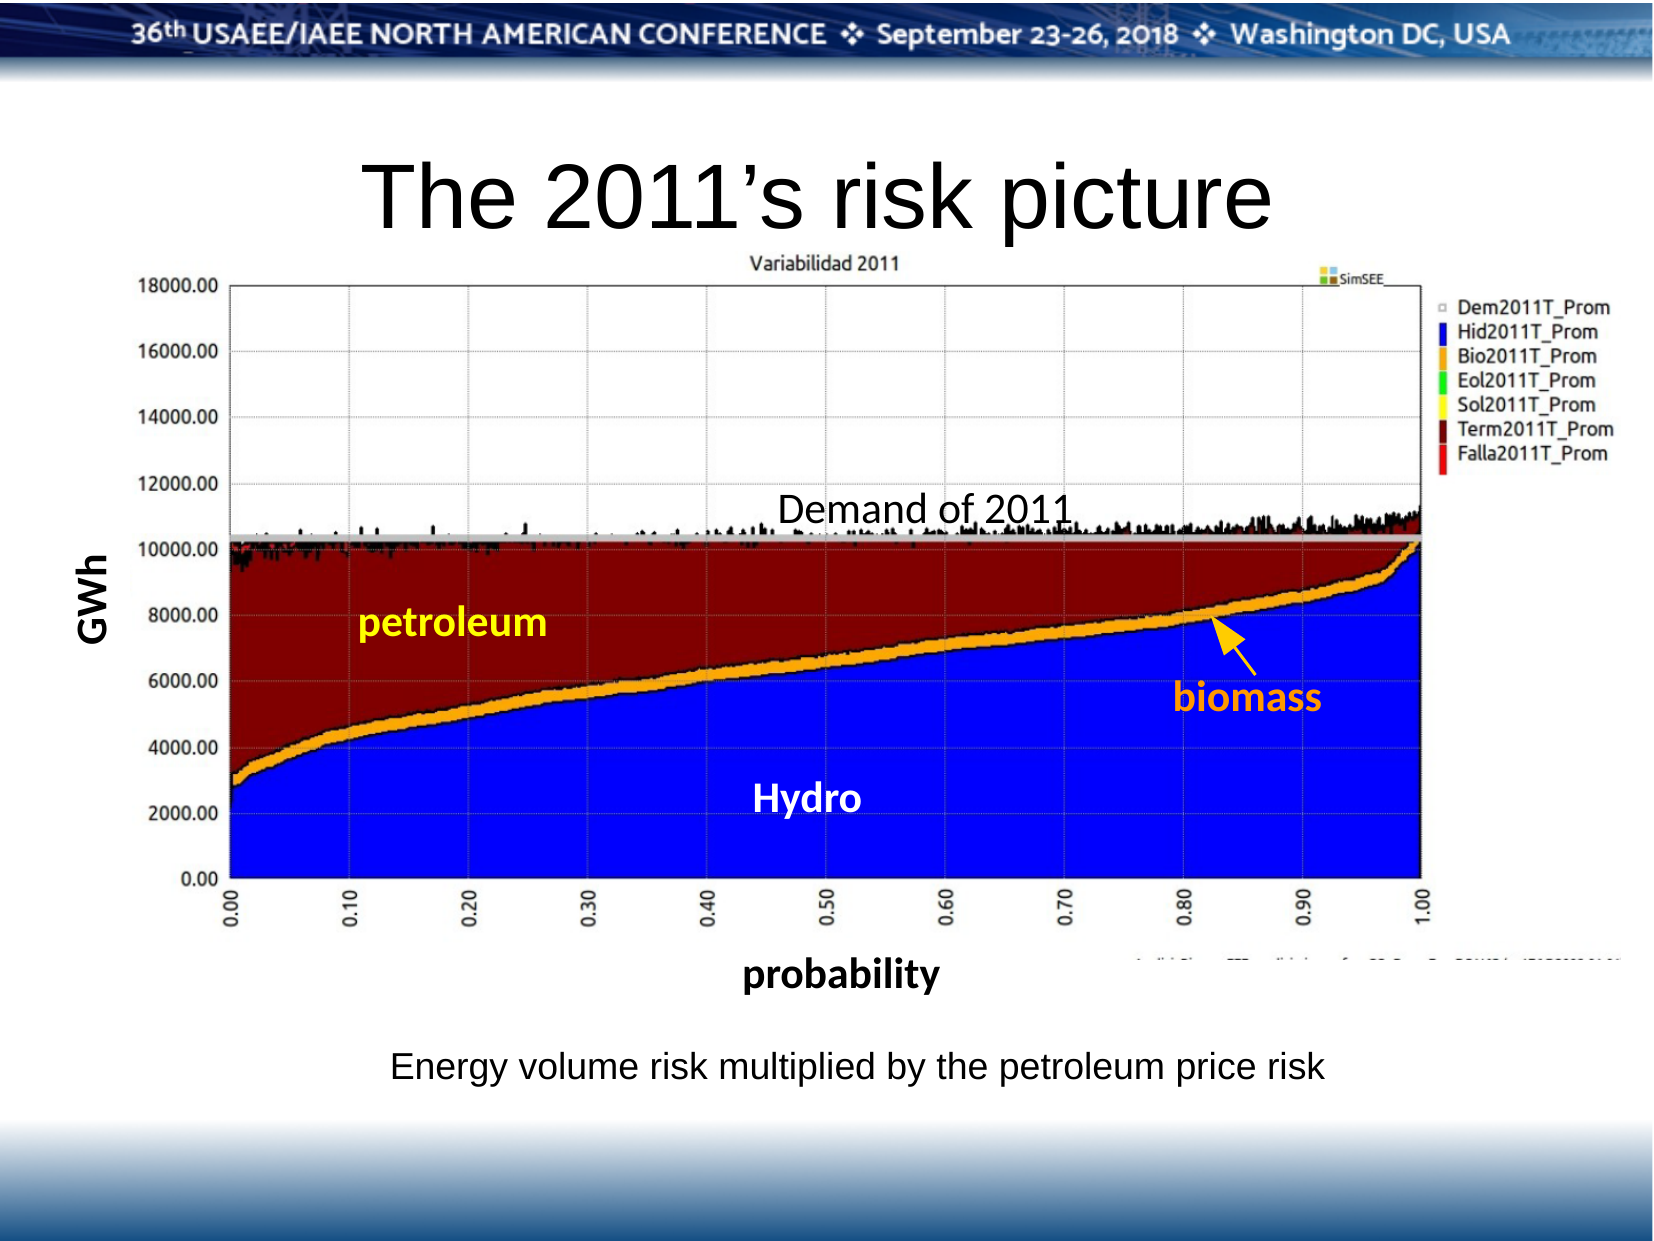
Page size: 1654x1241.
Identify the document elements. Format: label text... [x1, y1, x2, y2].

title The 2011’s risk picture [86, 92, 1576, 251]
text_box Energy volume risk multiplied by the petroleum price risk [375, 1038, 1341, 1096]
picture [0, 3, 1653, 1241]
